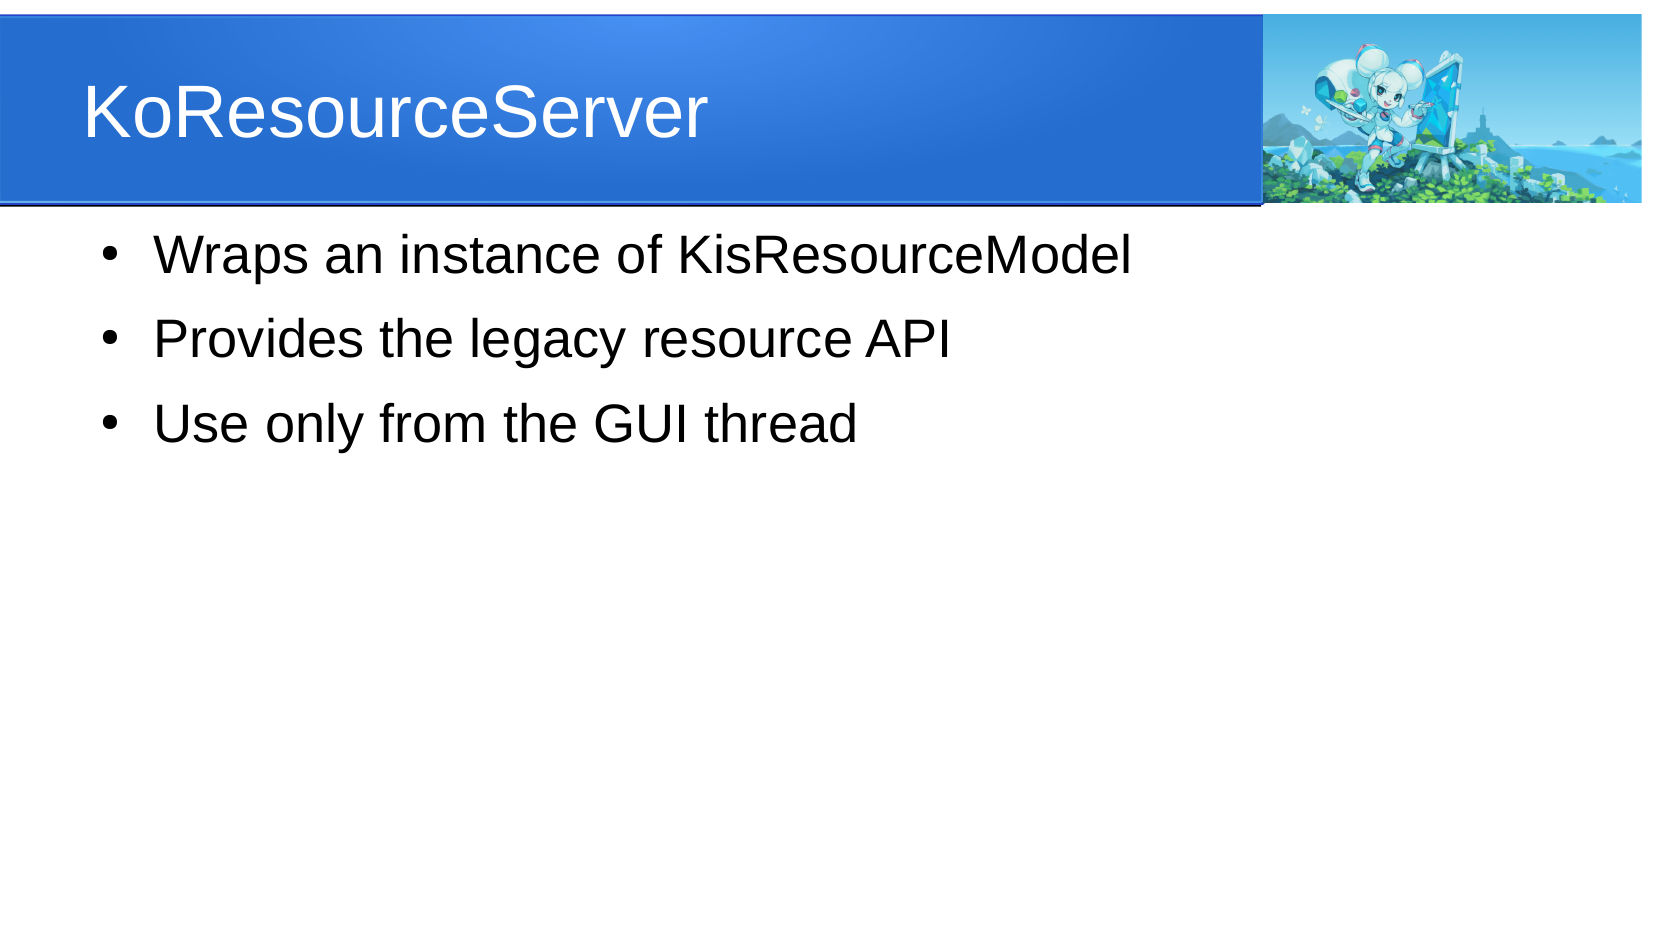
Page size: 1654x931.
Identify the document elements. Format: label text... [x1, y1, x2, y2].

title KoResourceServer [82, 35, 1235, 189]
picture [1263, 14, 1642, 203]
list Wraps an instance of KisResourceModel Provides the legacy resource API Use only from the GUI thread [82, 224, 1571, 764]
